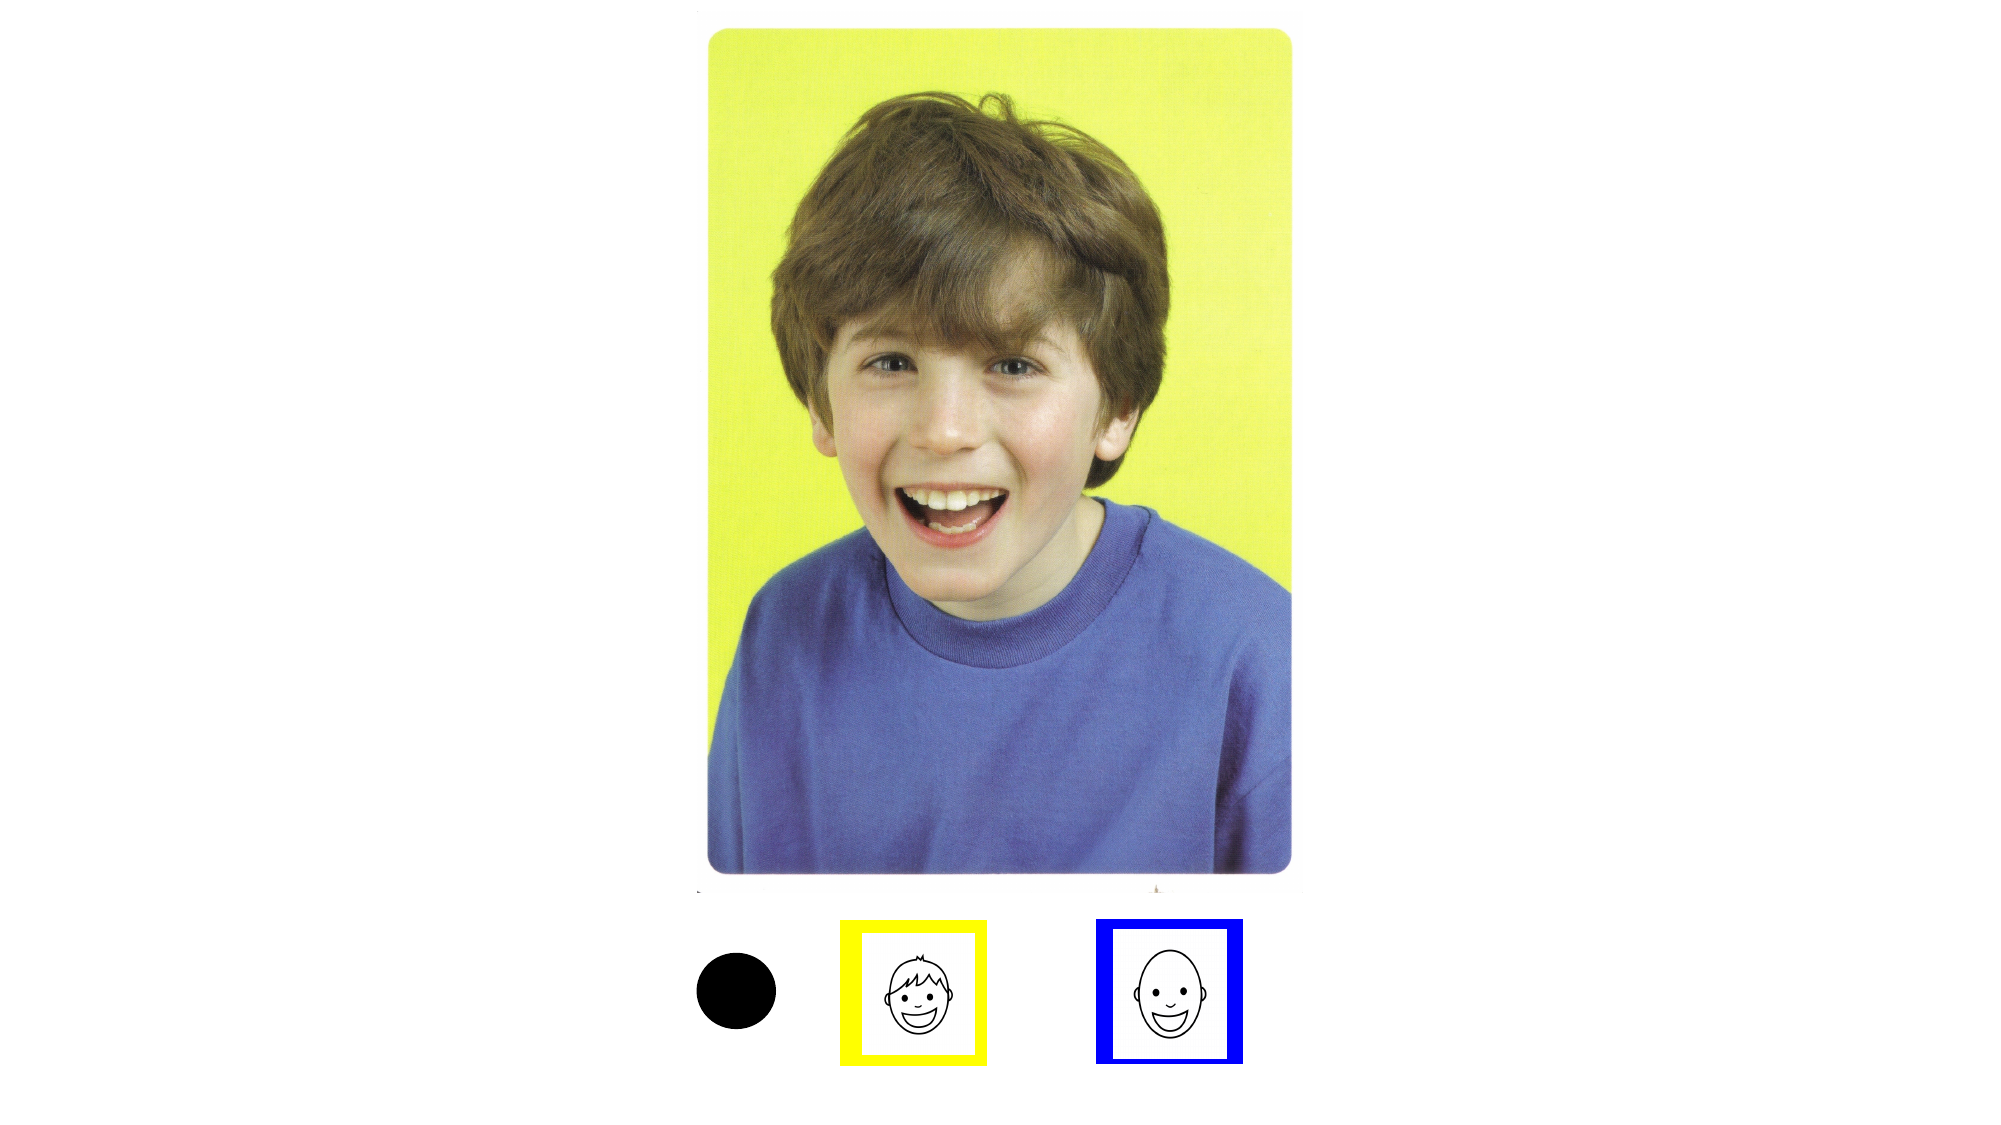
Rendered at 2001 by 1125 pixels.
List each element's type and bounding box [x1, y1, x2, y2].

text_box [1097, 920, 1242, 1064]
text_box [697, 953, 775, 1029]
picture [862, 933, 975, 1055]
picture [697, 11, 1303, 893]
picture [1113, 929, 1227, 1059]
text_box [841, 921, 987, 1065]
